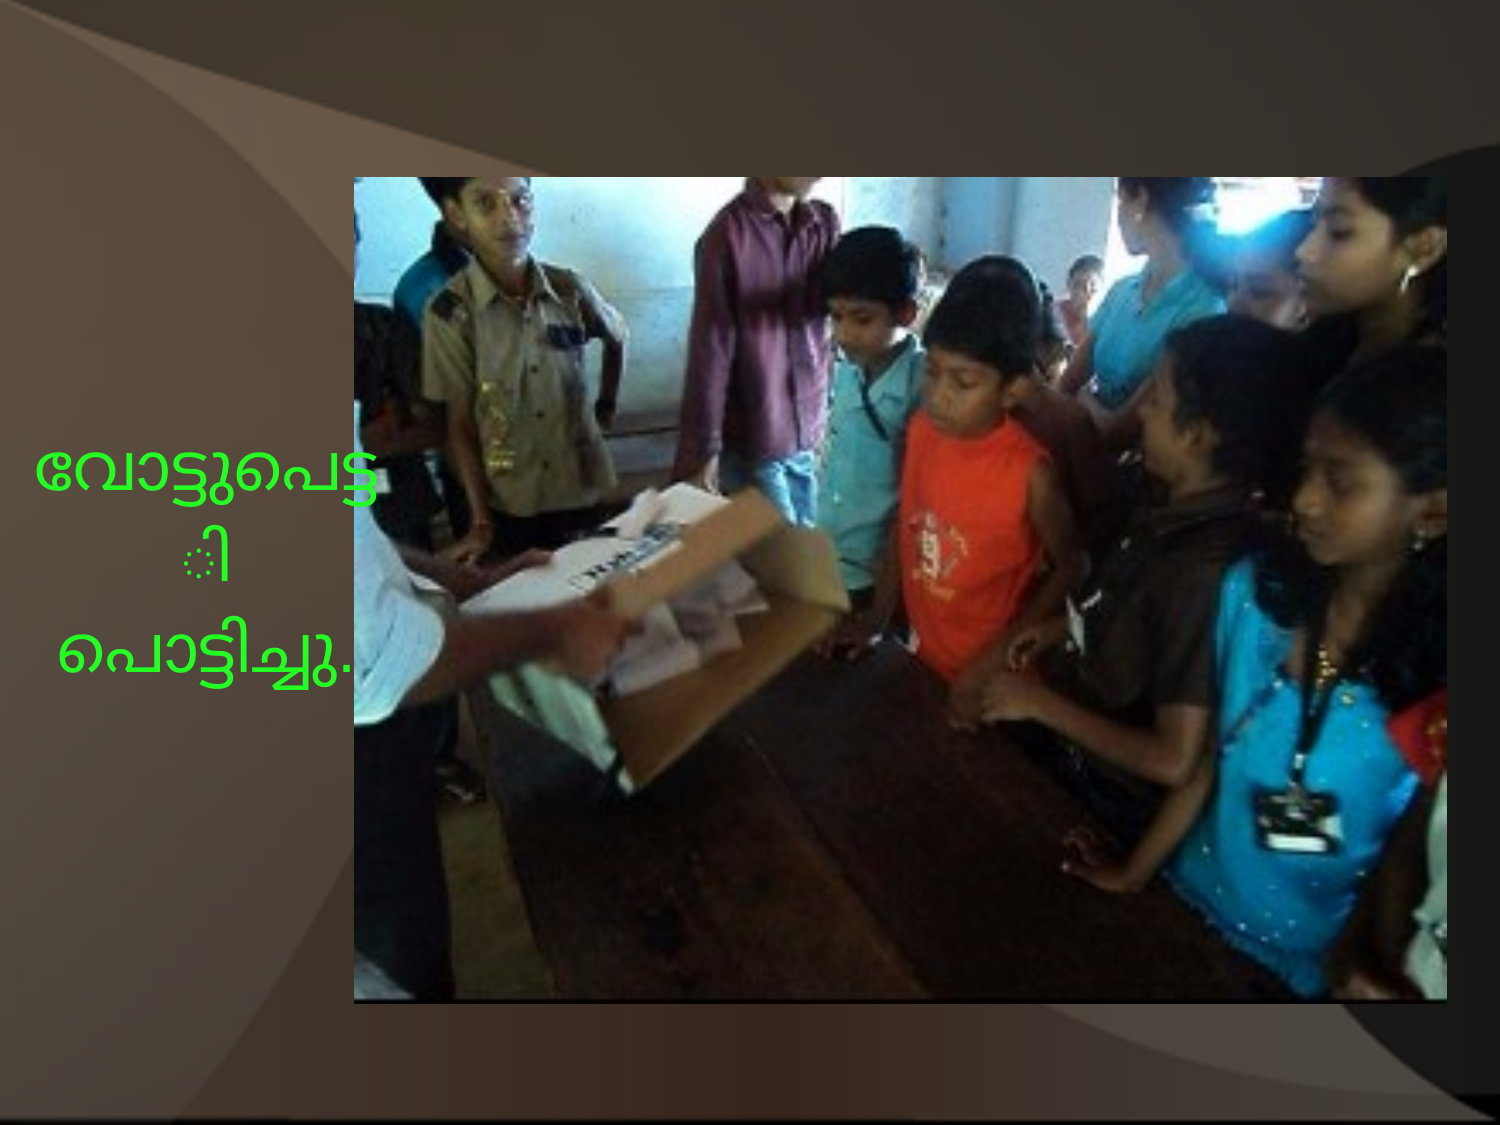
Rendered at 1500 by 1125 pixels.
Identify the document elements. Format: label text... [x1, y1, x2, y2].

picture [0, 0, 1500, 1125]
subtitle വോട്ടുപെട്ടി പൊട്ടിച്ചു. [29, 236, 384, 876]
